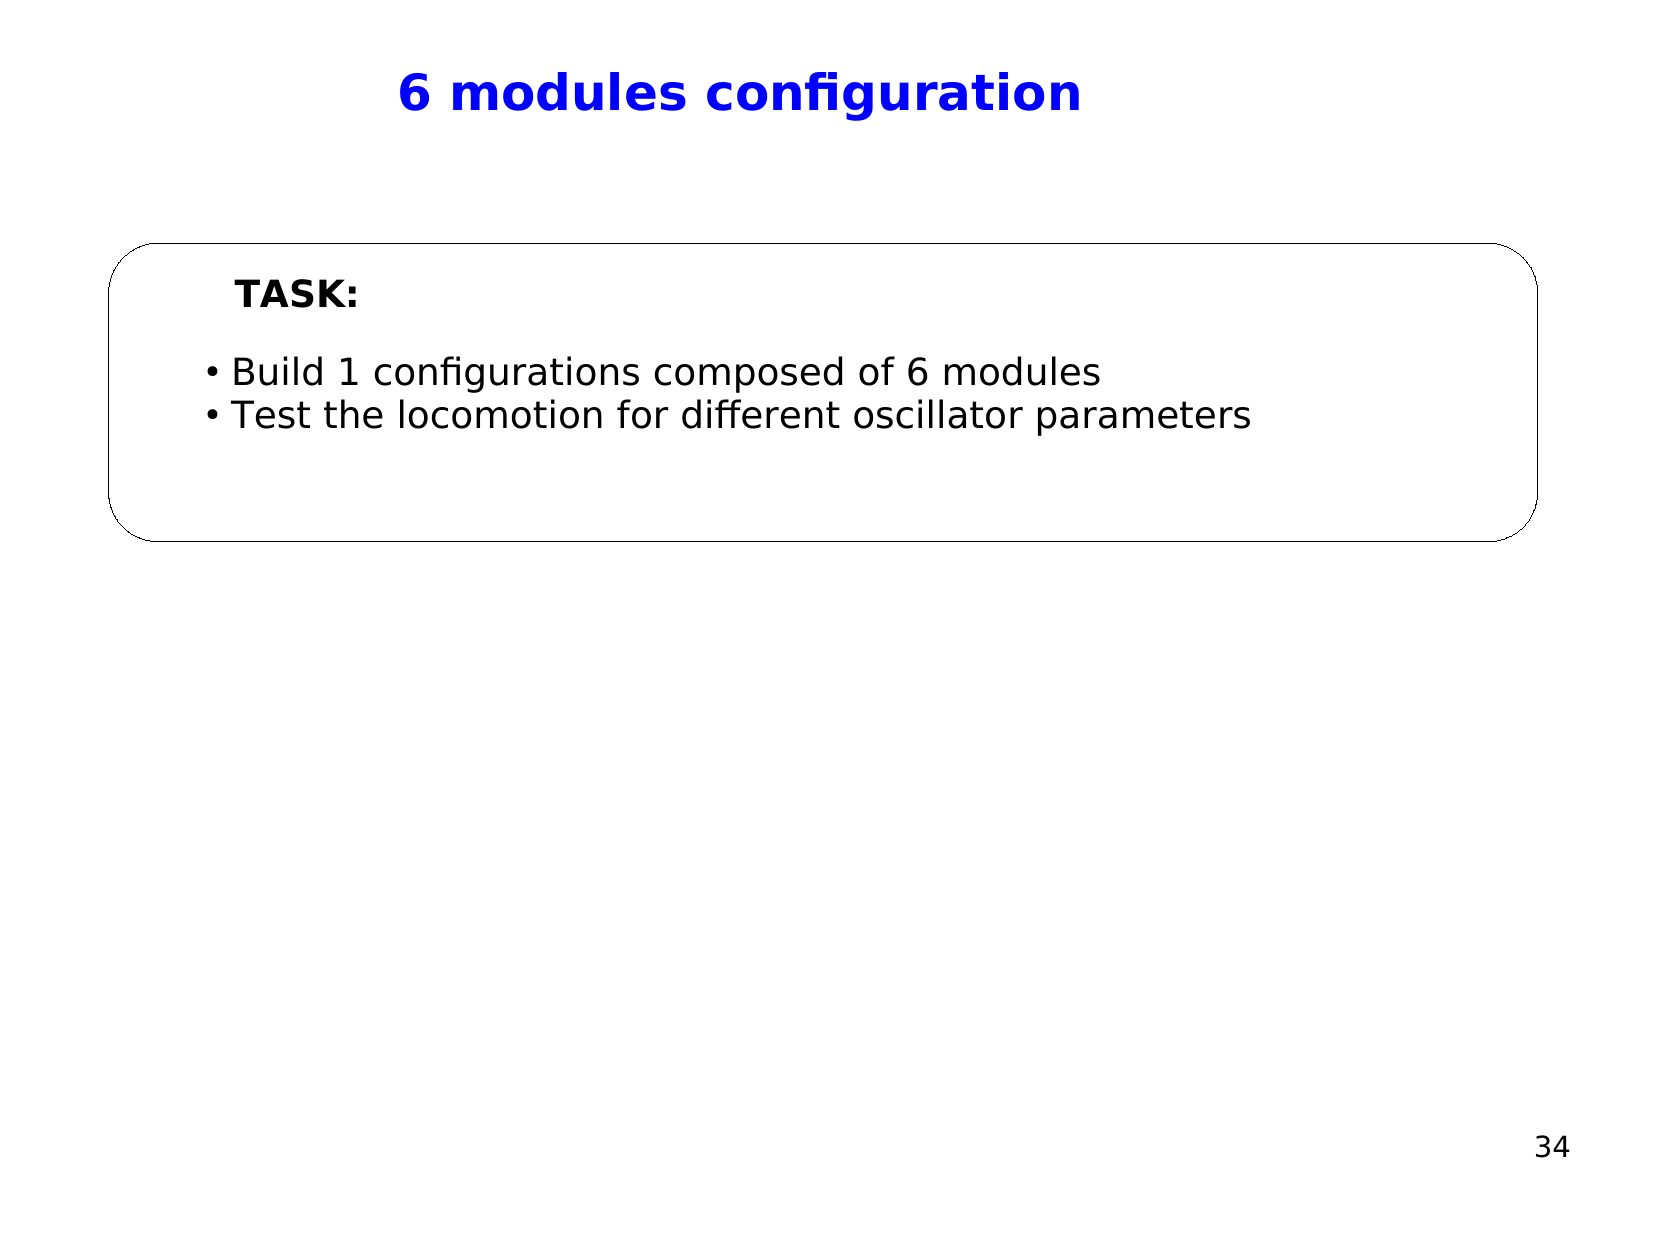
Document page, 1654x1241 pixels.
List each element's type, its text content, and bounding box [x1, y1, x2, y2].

text_box Build 1 configurations composed of 6 modules Test the locomotion for different oscillator parameters [191, 343, 1439, 446]
text_box 6 modules configuration [382, 57, 1100, 131]
text_box TASK: [219, 265, 375, 327]
